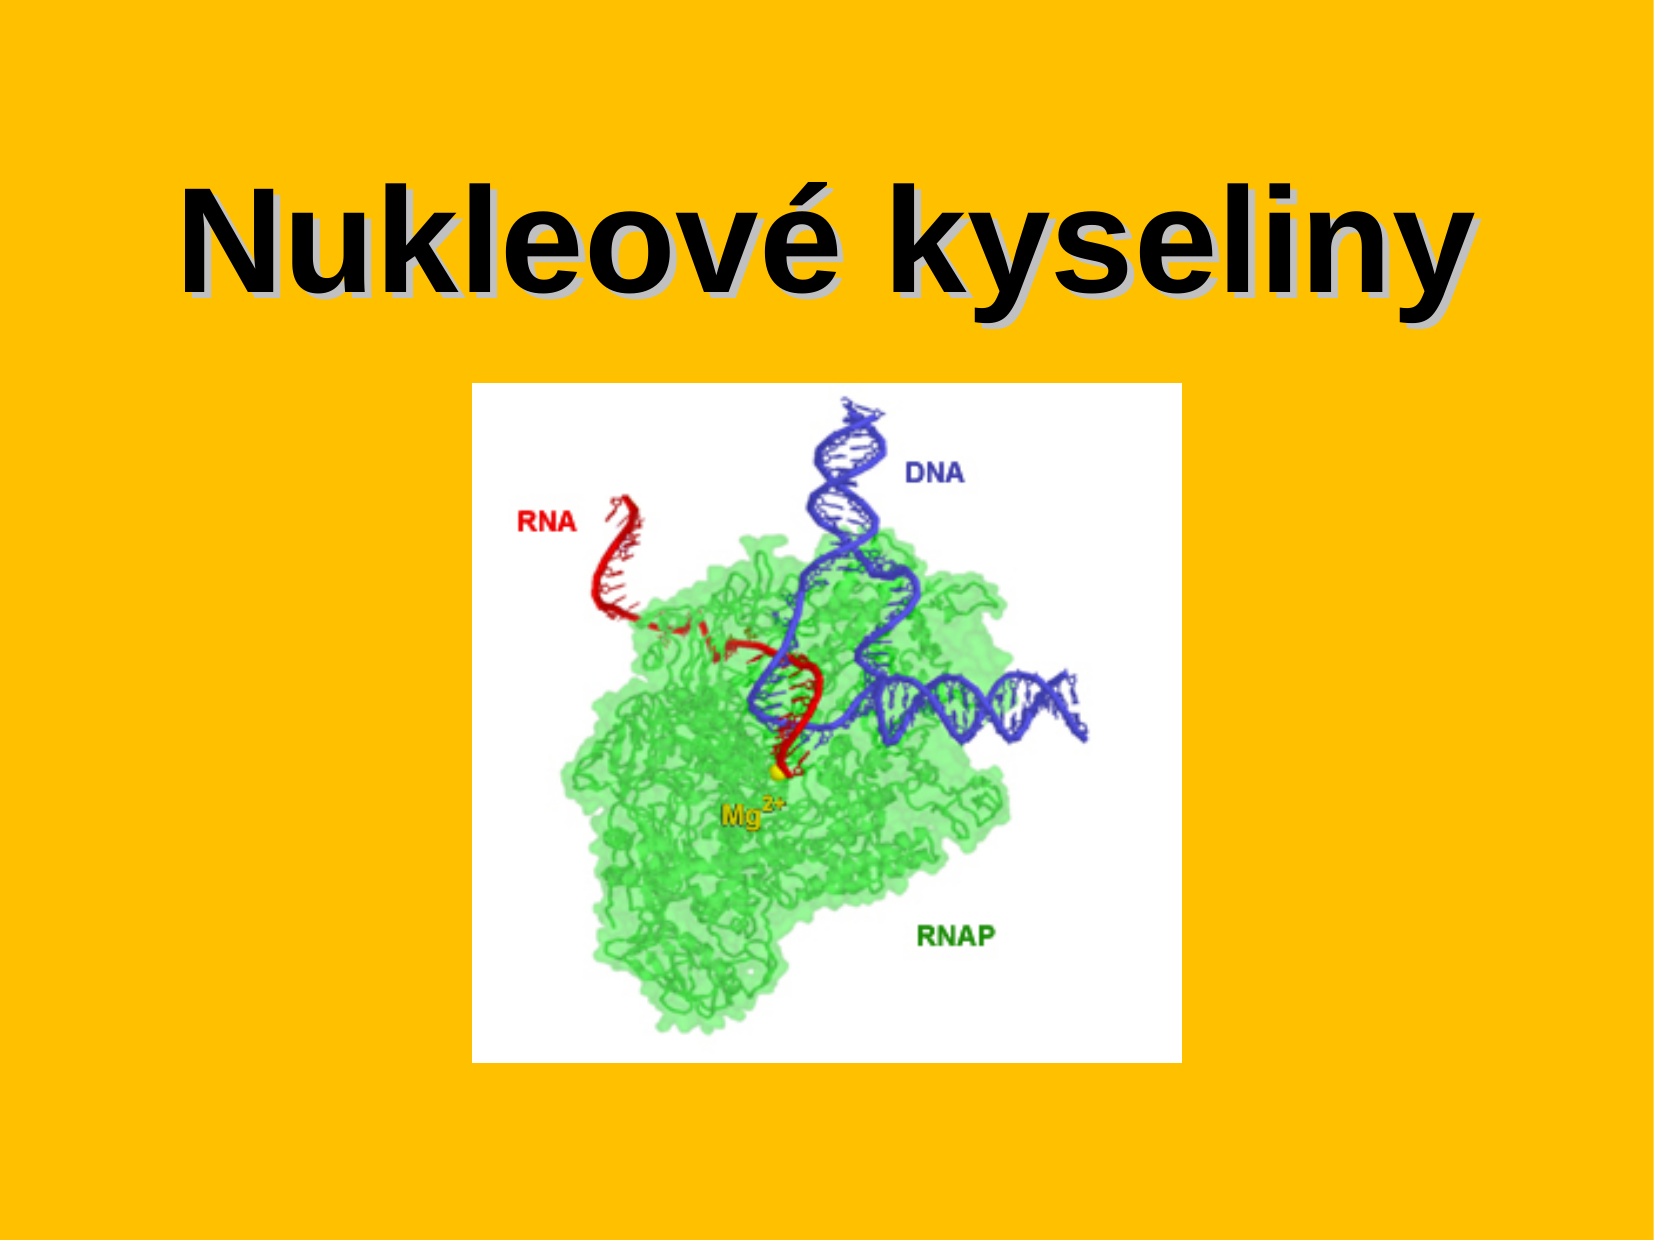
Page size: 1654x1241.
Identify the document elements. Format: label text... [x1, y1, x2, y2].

subtitle Nukleové kyseliny [82, 88, 1571, 376]
picture [472, 383, 1182, 1063]
